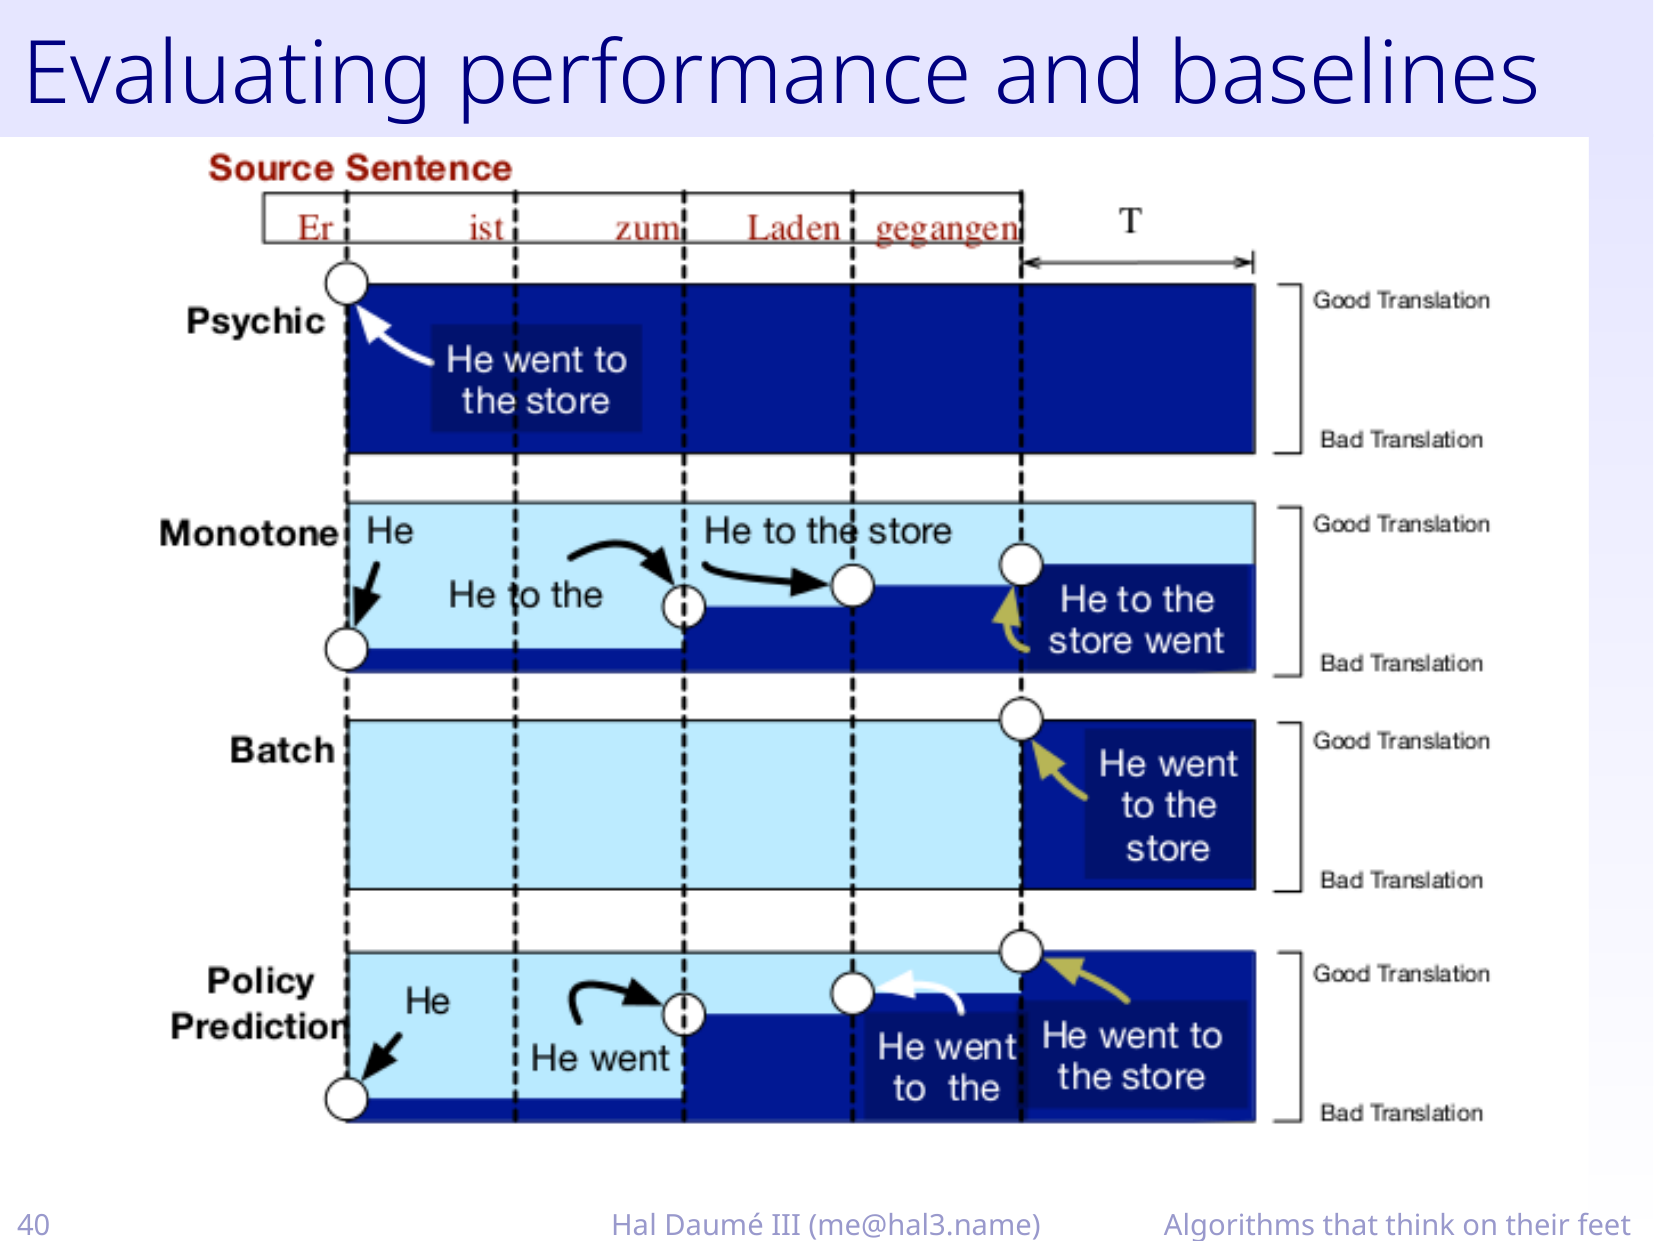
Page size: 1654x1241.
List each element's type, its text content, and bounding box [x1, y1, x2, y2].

picture [150, 149, 1501, 1133]
title Evaluating performance and baselines [22, 8, 1639, 131]
